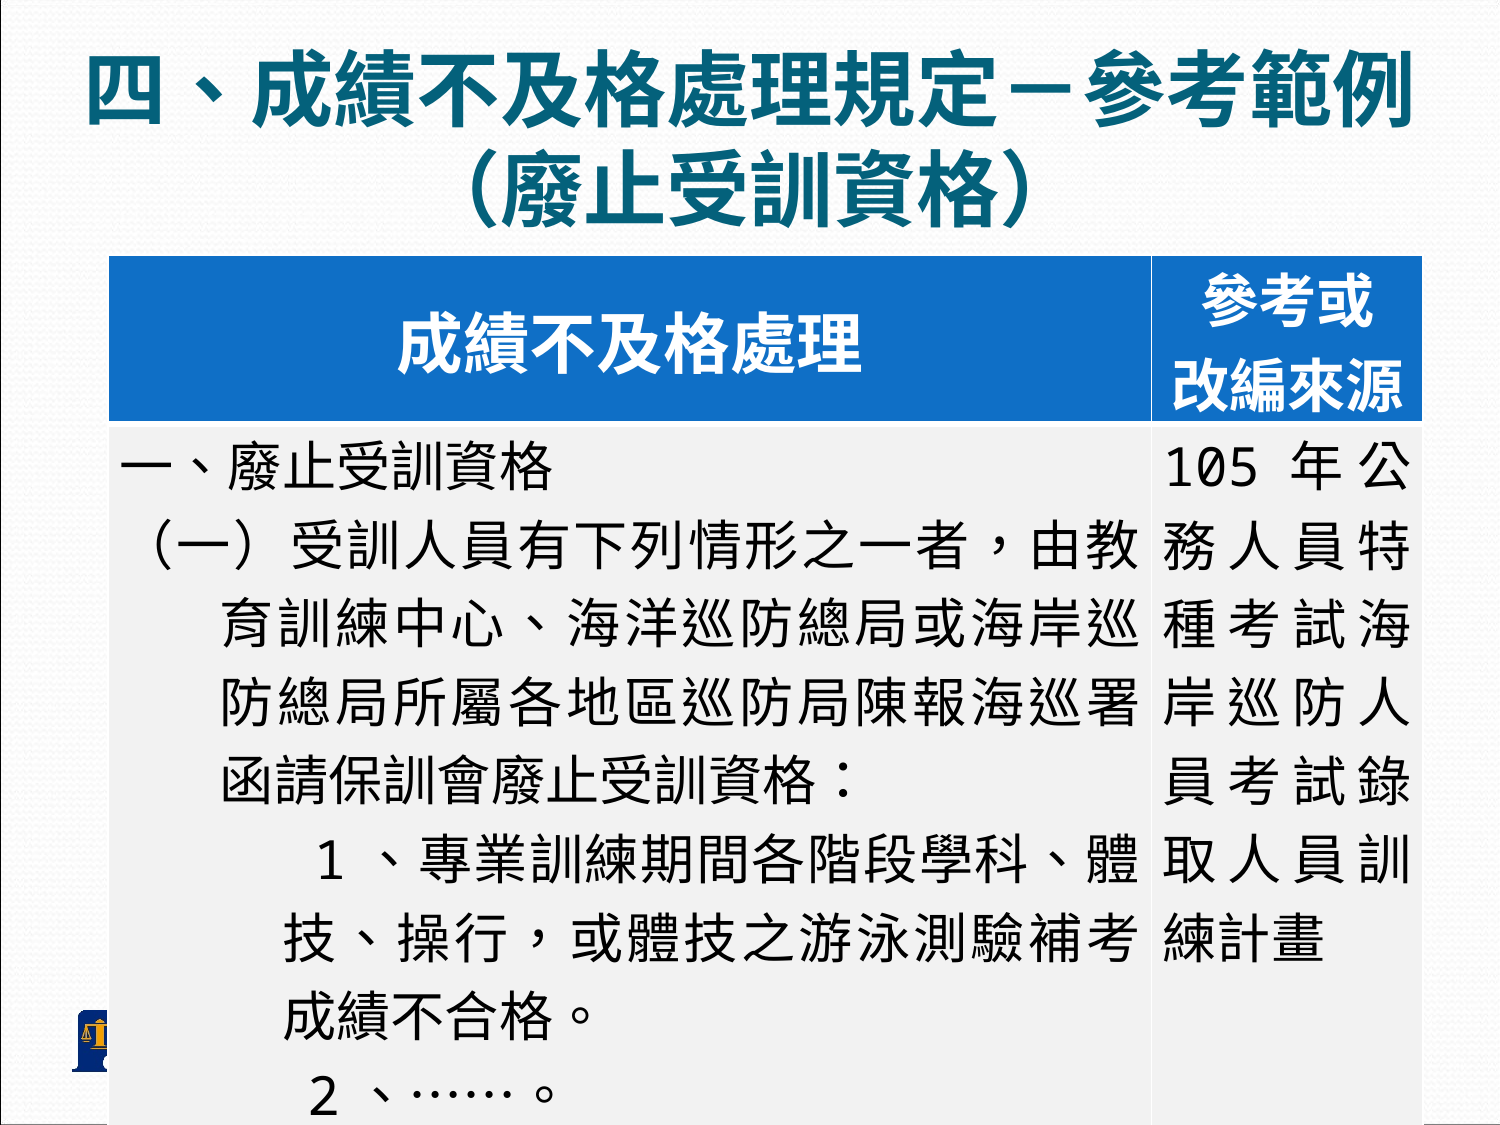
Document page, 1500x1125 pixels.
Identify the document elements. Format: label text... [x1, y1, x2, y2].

table_cell 一、廢止受訓資格 （一）受訓人員有下列情形之一者，由教育訓練中心、海洋巡防總局或海岸巡防總局所屬各地區巡防局陳報海巡署函請保訓會廢止受訓資格： 1、專業訓練期間各階段學科、體技、操行，或體技之游泳測驗補考成績不合格。 2、……。 [109, 427, 1151, 1125]
picture [0, 0, 1500, 1125]
table_header 參考或 改編來源 [1152, 256, 1422, 421]
table_cell 105年公務人員特種考試海岸巡防人員考試錄取人員訓練計畫 [1152, 427, 1422, 1125]
table_header 成績不及格處理 [109, 256, 1151, 421]
title 四、成績不及格處理規定－參考範例 （廢止受訓資格） [17, 144, 1483, 238]
